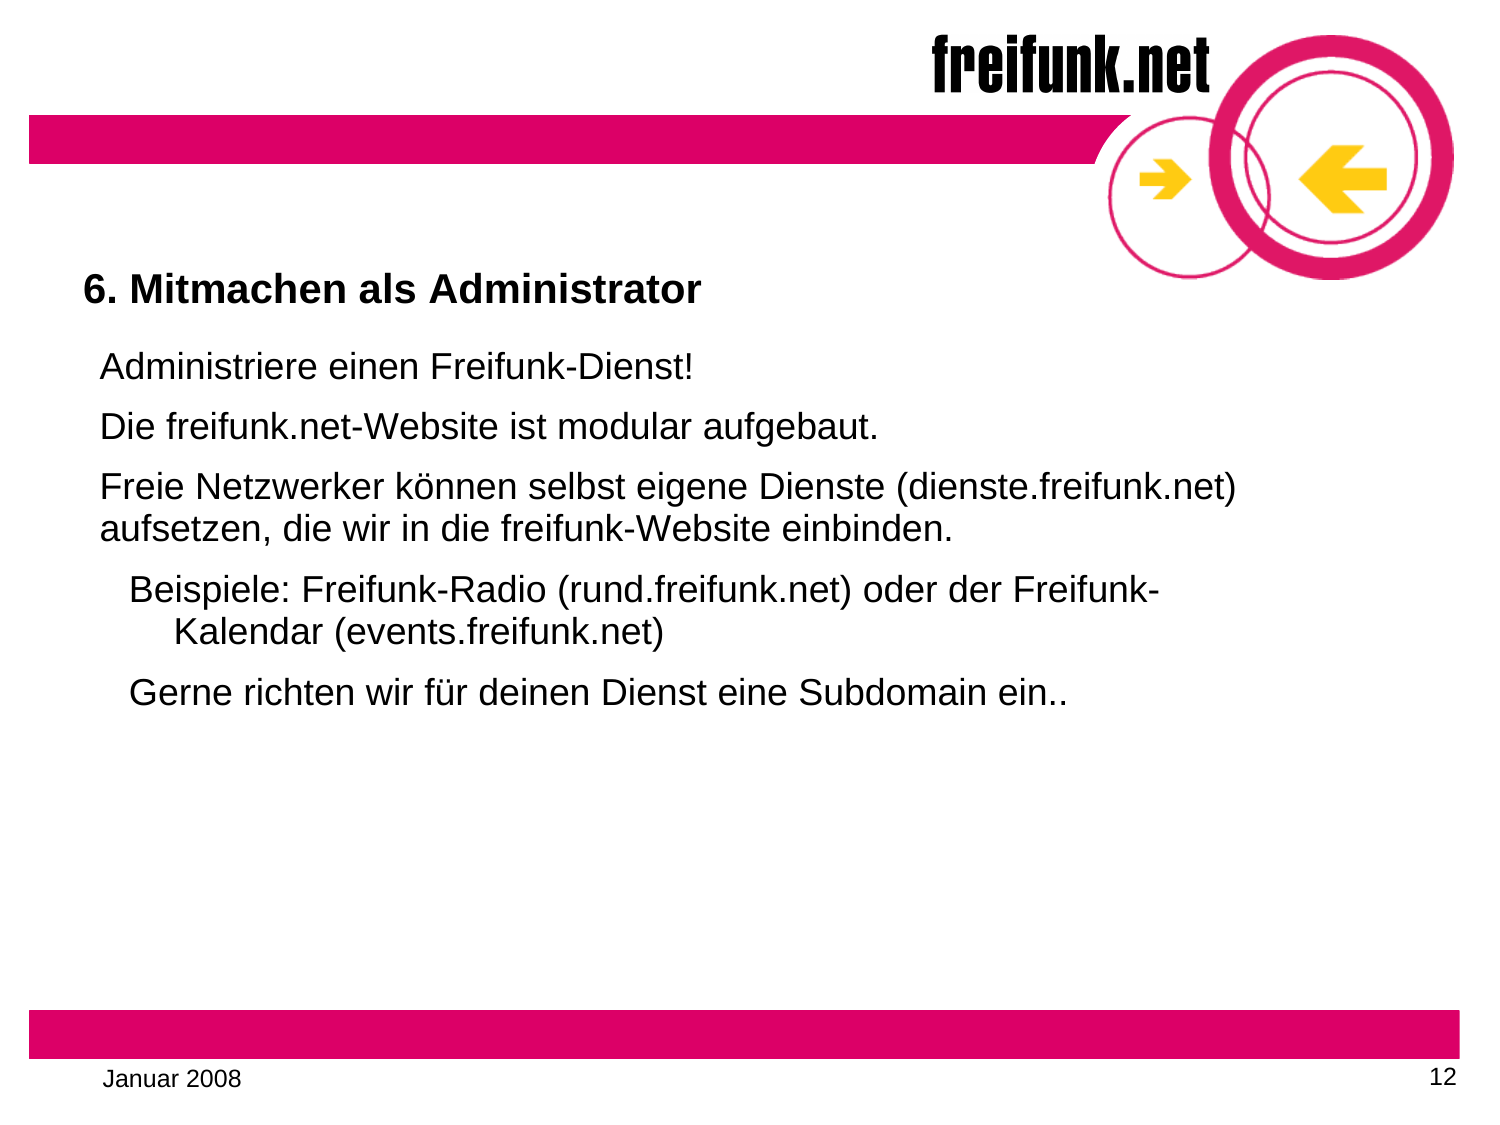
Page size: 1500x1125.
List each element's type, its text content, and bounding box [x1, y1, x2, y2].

picture [932, 34, 1454, 280]
text_box Administriere einen Freifunk-Dienst! Die freifunk.net-Website ist modular aufgebaut. Freie Netzwerker können selbst eigene Dienste (dienste.freifunk.net) aufsetzen, die wir in die freifunk-Website einbinden. Beispiele: Freifunk-Radio (rund.freifunk.net) oder der Freifunk-Kalendar (events.freifunk.net) Gerne richten wir für deinen Dienst eine Subdomain ein.. [99, 345, 1324, 983]
text_box 6. Mitmachen als Administrator [47, 262, 921, 311]
